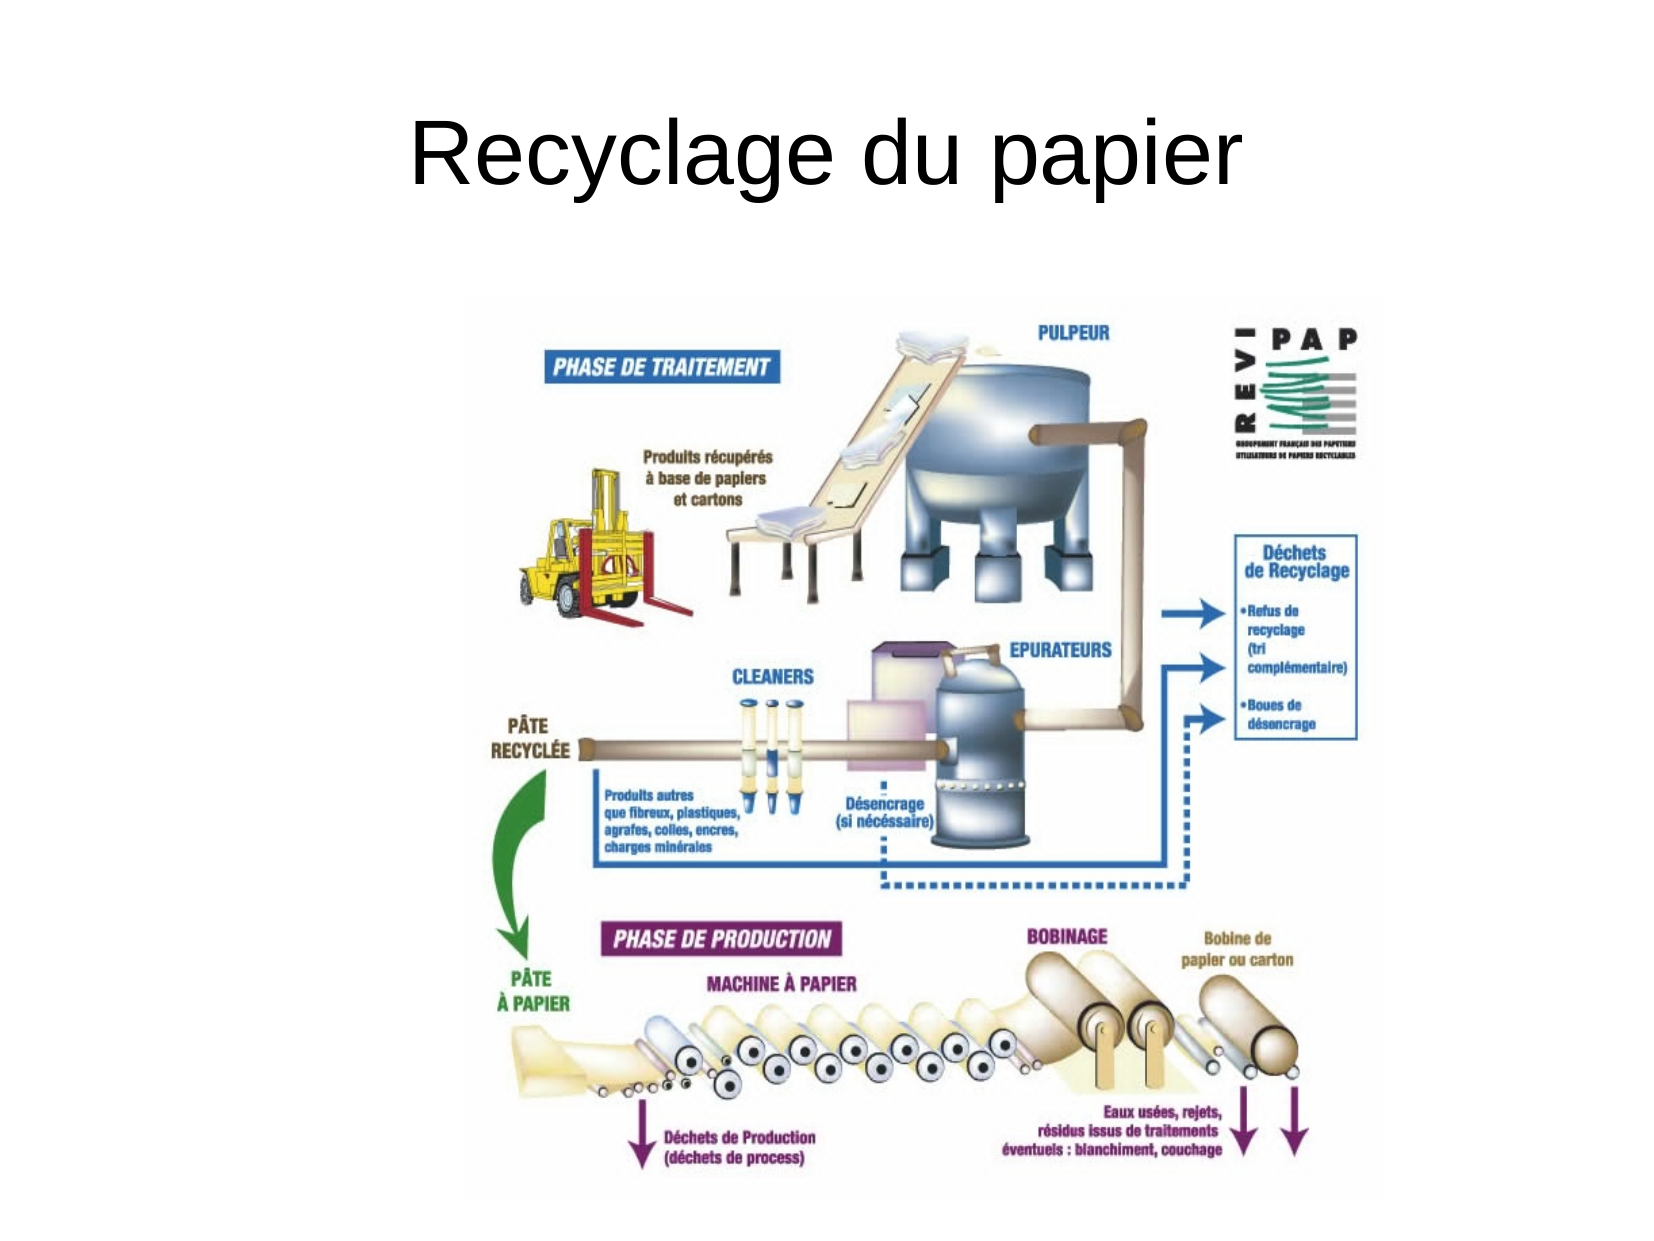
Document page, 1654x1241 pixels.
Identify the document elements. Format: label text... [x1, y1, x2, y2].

title Recyclage du papier [82, 49, 1571, 257]
picture [465, 296, 1385, 1199]
